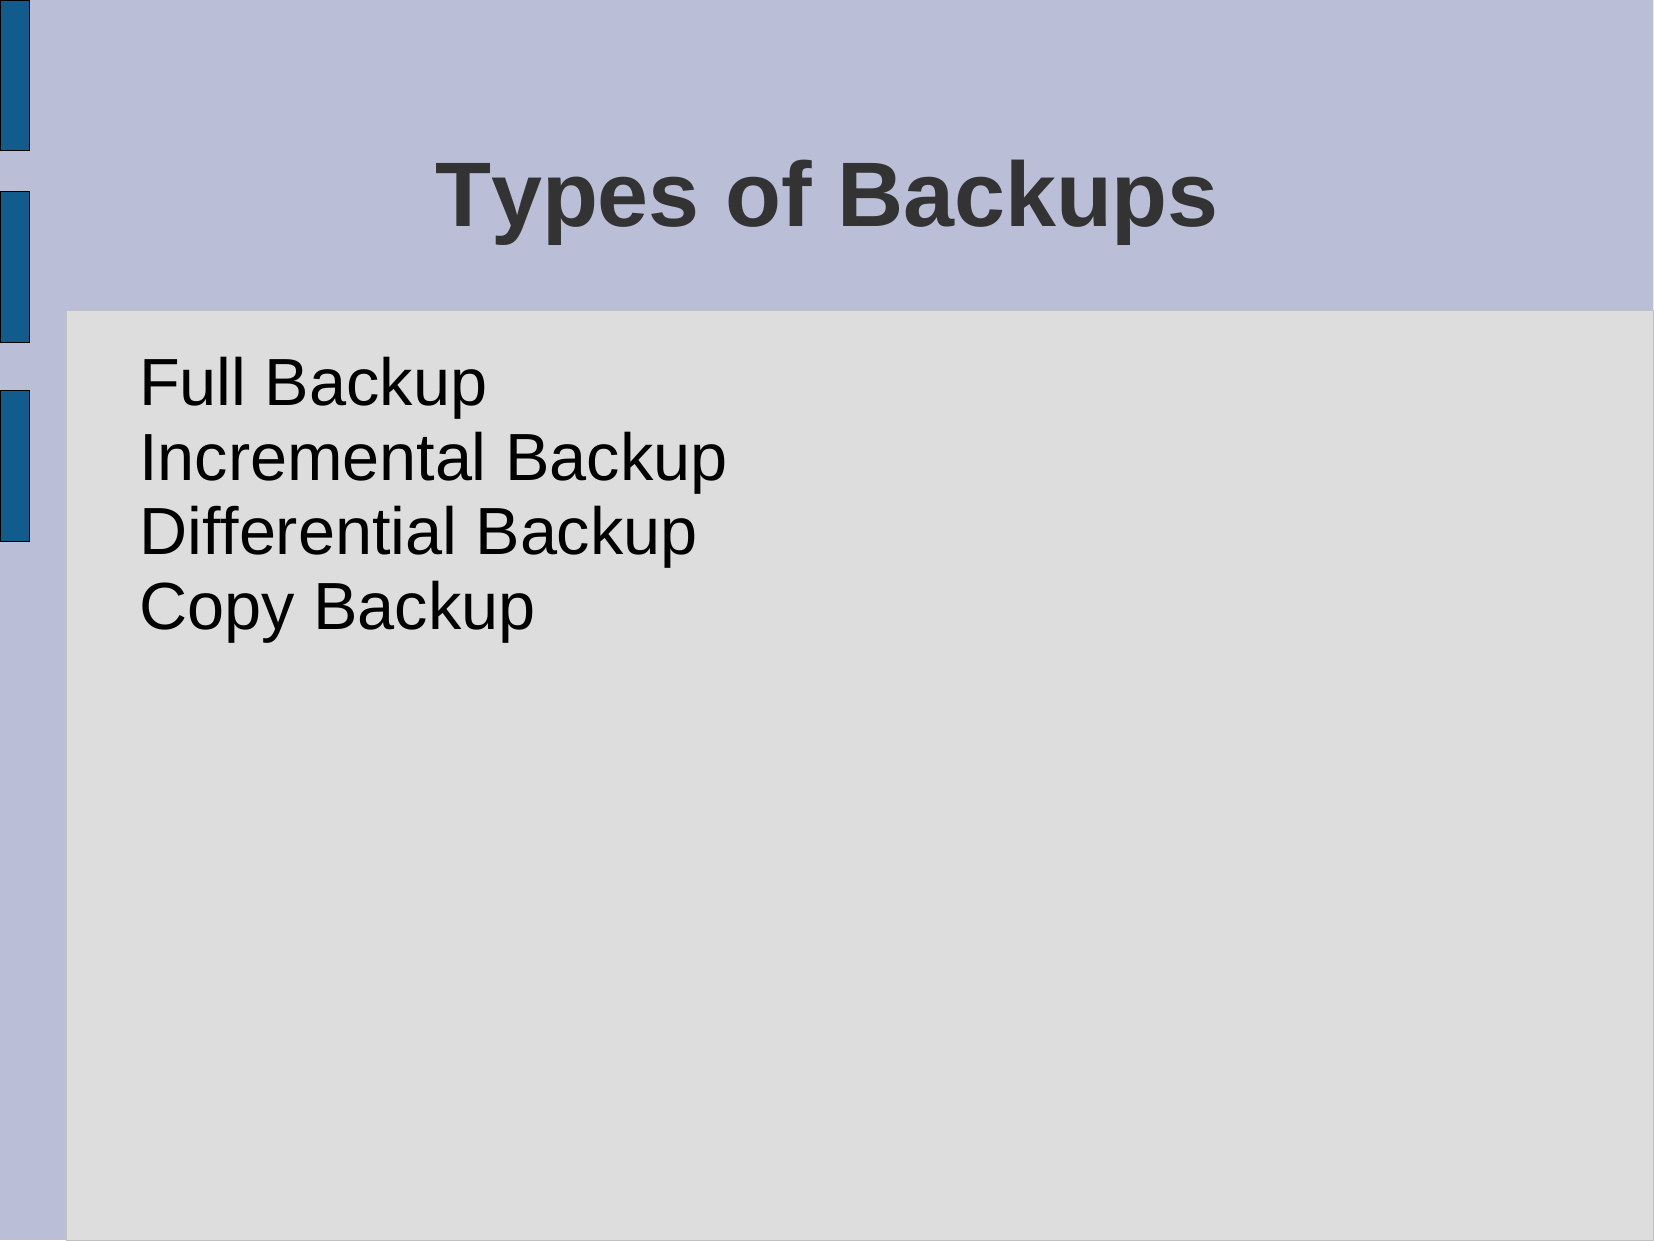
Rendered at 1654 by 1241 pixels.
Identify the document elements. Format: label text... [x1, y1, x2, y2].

list Full Backup Incremental Backup Differential Backup Copy Backup [121, 344, 1534, 1127]
title Types of Backups [121, 91, 1534, 299]
